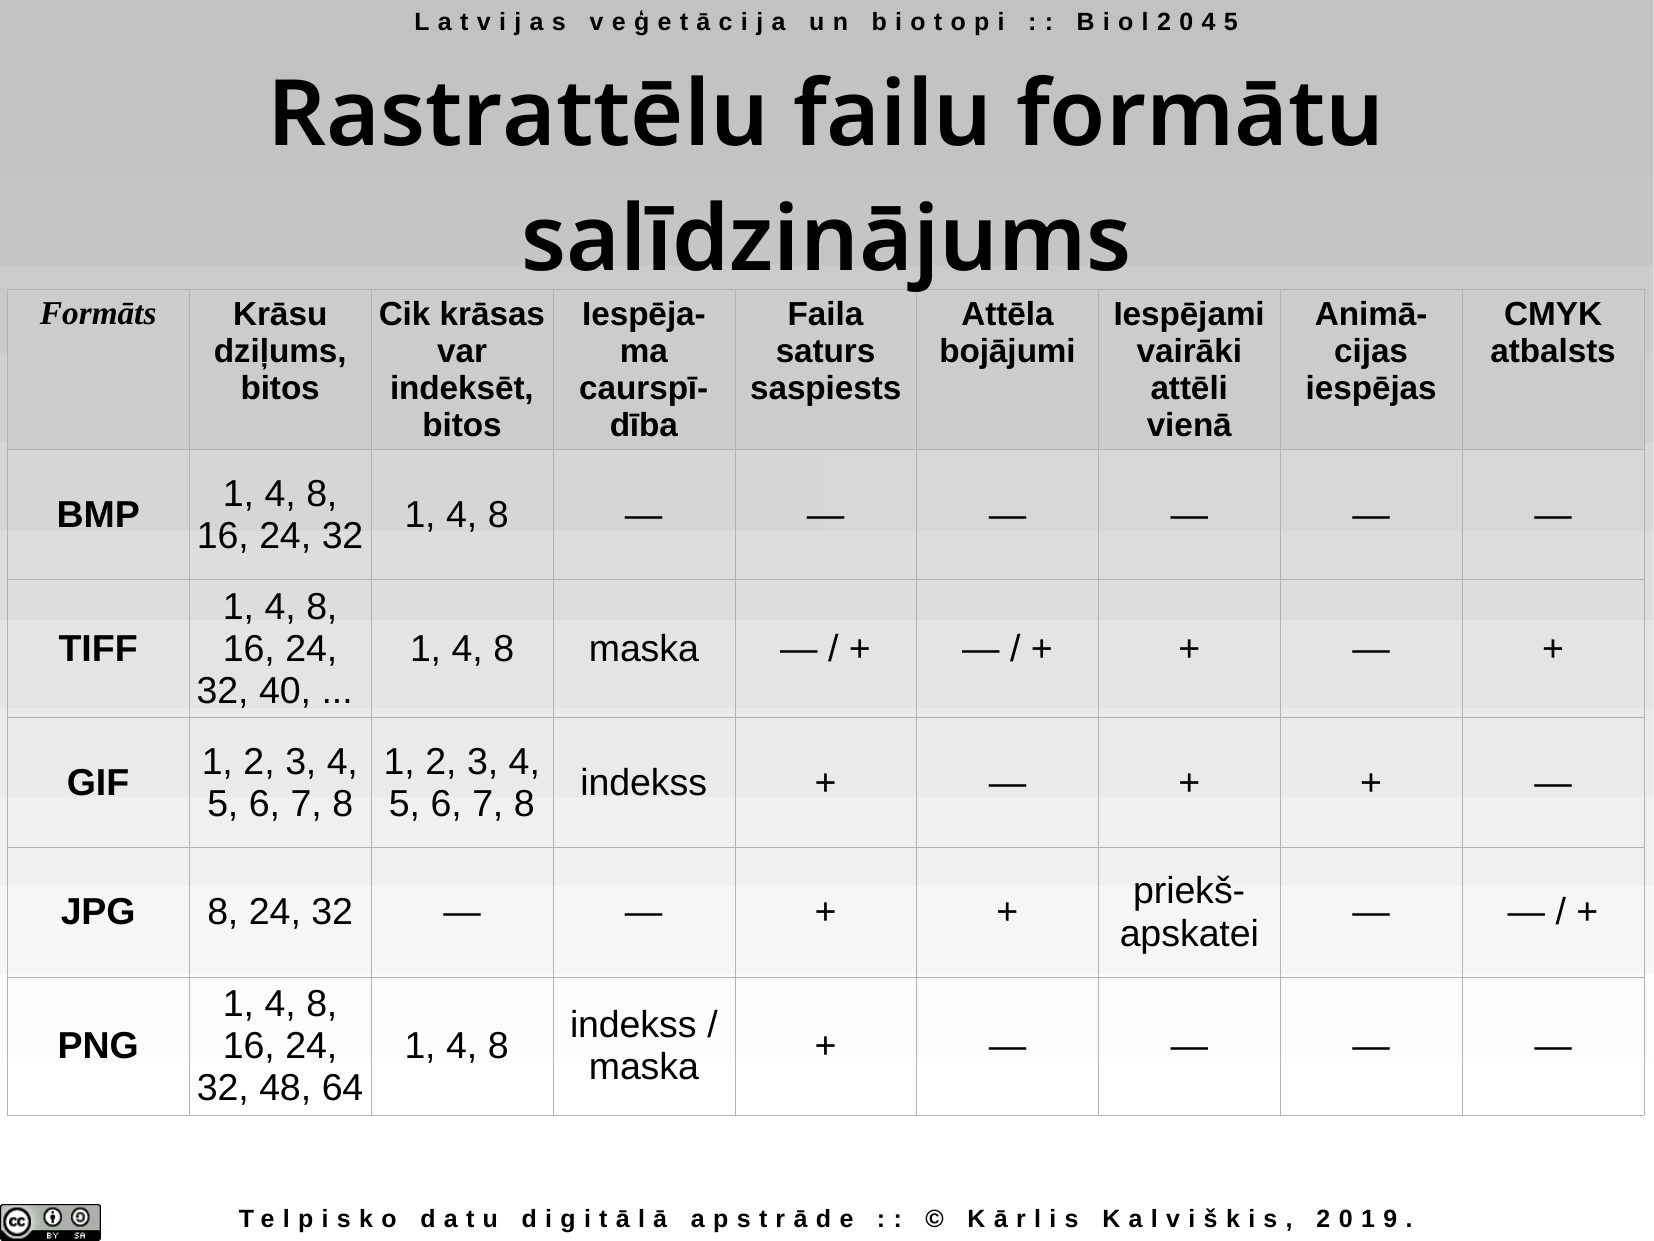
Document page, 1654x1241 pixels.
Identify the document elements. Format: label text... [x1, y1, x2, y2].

table_cell 1, 4, 8 [372, 580, 553, 717]
table_cell GIF [8, 718, 189, 847]
table_cell PNG [8, 978, 189, 1115]
table_cell 1, 4, 8, 16, 24, 32 [190, 450, 371, 579]
title Rastrattēlu failu formātu salīdzinājums [29, 49, 1625, 296]
table_header Faila saturs saspiests [736, 296, 916, 449]
table_cell — [1463, 450, 1644, 579]
table_cell + [1099, 580, 1280, 717]
table_cell 1, 4, 8 [372, 978, 553, 1115]
table_cell maska [554, 580, 735, 717]
table_cell 1, 4, 8 [372, 450, 553, 579]
table_cell 8, 24, 32 [190, 848, 371, 977]
table_cell — [1099, 450, 1280, 579]
table_cell priekš-apskatei [1099, 848, 1280, 977]
table_header Cik krāsas var indeksēt, bitos [372, 296, 553, 449]
table_cell TIFF [8, 580, 189, 717]
table_cell — [917, 978, 1098, 1115]
table_header Formāts [8, 290, 189, 449]
table_cell + [1281, 718, 1462, 847]
table_header Iespēja-ma caurspī-dība [554, 296, 735, 449]
table_cell — [736, 450, 916, 579]
table_cell — [1463, 718, 1644, 847]
table_cell — [1281, 450, 1462, 579]
table_cell — [1281, 848, 1462, 977]
table_cell — [1281, 580, 1462, 717]
table_cell BMP [8, 450, 189, 579]
table_cell — [917, 450, 1098, 579]
table_cell — / + [736, 580, 916, 717]
table_cell 1, 4, 8, 16, 24, 32, 48, 64 [190, 978, 371, 1115]
table_header Krāsu dziļums, bitos [190, 296, 371, 449]
table_cell — [372, 848, 553, 977]
table_cell + [736, 978, 916, 1115]
table_cell + [736, 718, 916, 847]
table_cell indekss / maska [554, 978, 735, 1115]
table_cell 1, 2, 3, 4, 5, 6, 7, 8 [372, 718, 553, 847]
table_cell — [554, 450, 735, 579]
table_cell — [554, 848, 735, 977]
table_cell — [917, 718, 1098, 847]
table_header Attēla bojājumi [917, 296, 1098, 449]
table_cell + [1099, 718, 1280, 847]
table_cell indekss [554, 718, 735, 847]
picture [0, 0, 1654, 1241]
table_cell + [1463, 580, 1644, 717]
table_cell — / + [1463, 848, 1644, 977]
table_cell + [917, 848, 1098, 977]
table_cell 1, 2, 3, 4, 5, 6, 7, 8 [190, 718, 371, 847]
table_cell — [1281, 978, 1462, 1115]
table_cell — [1463, 978, 1644, 1115]
table_cell JPG [8, 848, 189, 977]
table_header Animā-cijas iespējas [1281, 296, 1462, 449]
table_cell — [1099, 978, 1280, 1115]
table_cell + [736, 848, 916, 977]
table_cell 1, 4, 8, 16, 24, 32, 40, ... [190, 580, 371, 717]
table_header Iespējami vairāki attēli vienā [1099, 296, 1280, 449]
table_header CMYK atbalsts [1463, 290, 1644, 449]
table_cell — / + [917, 580, 1098, 717]
